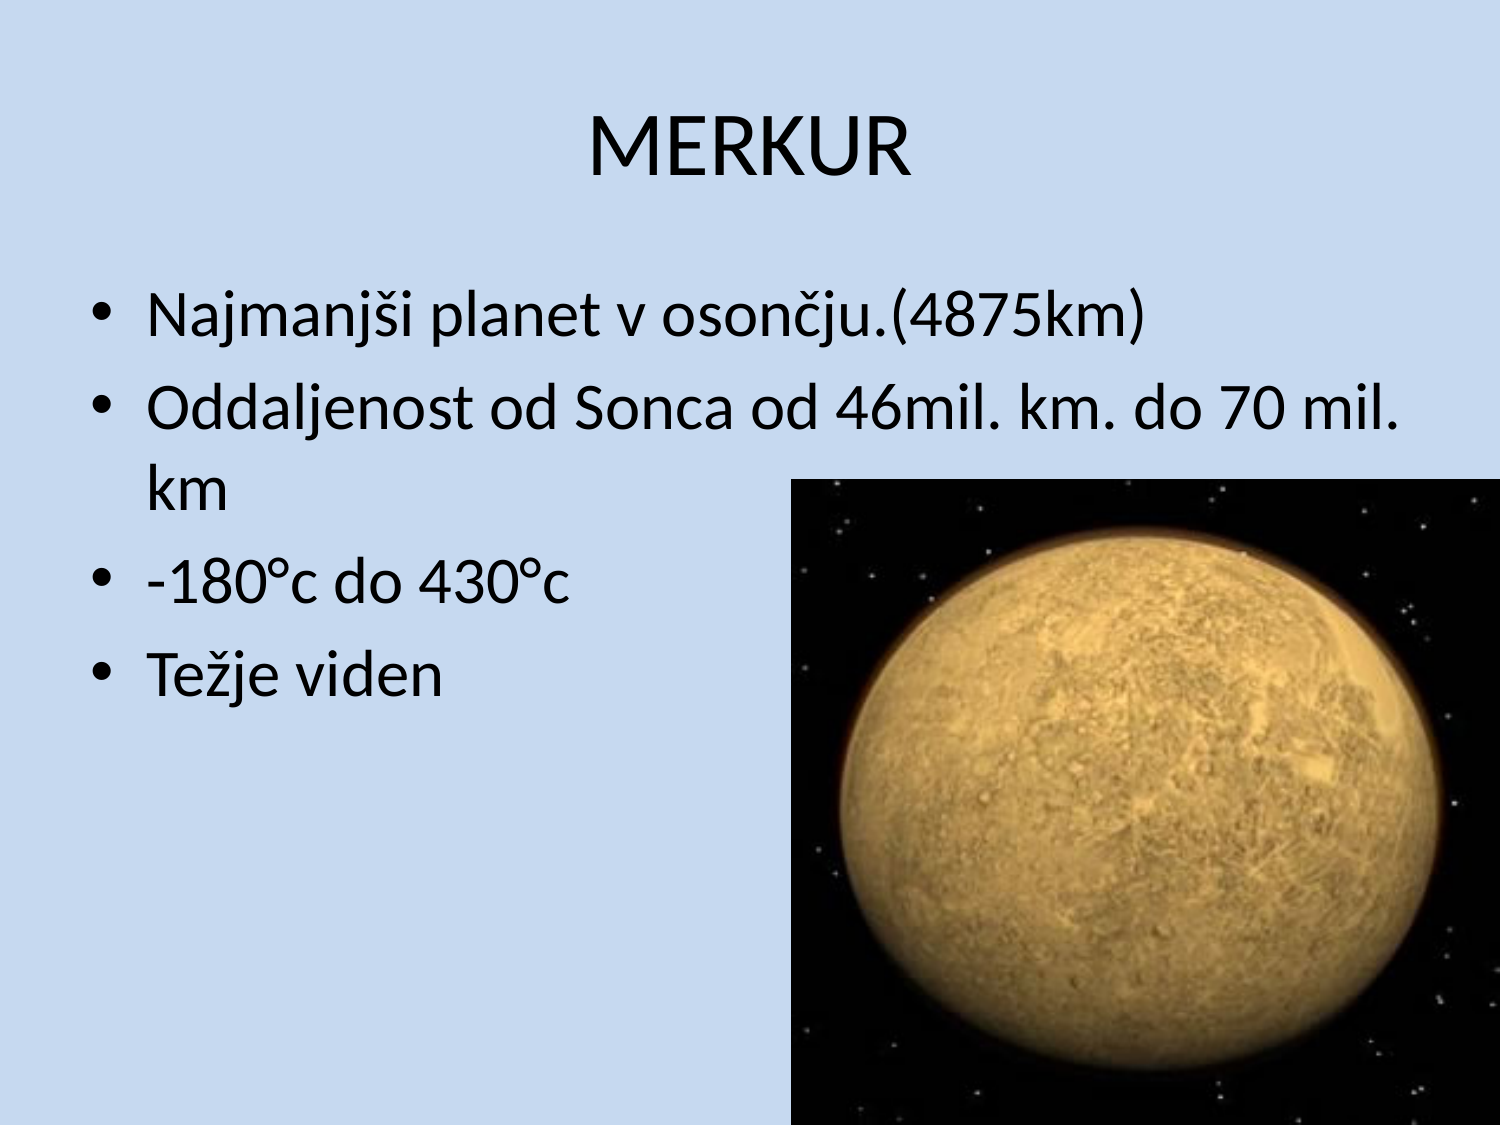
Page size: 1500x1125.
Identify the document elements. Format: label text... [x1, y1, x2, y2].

list Najmanjši planet v osončju.(4875km) Oddaljenost od Sonca od 46mil. km. do 70 mil. km -180°c do 430°c Težje viden [75, 262, 1425, 1005]
title MERKUR [75, 45, 1425, 233]
picture [791, 479, 1500, 1125]
